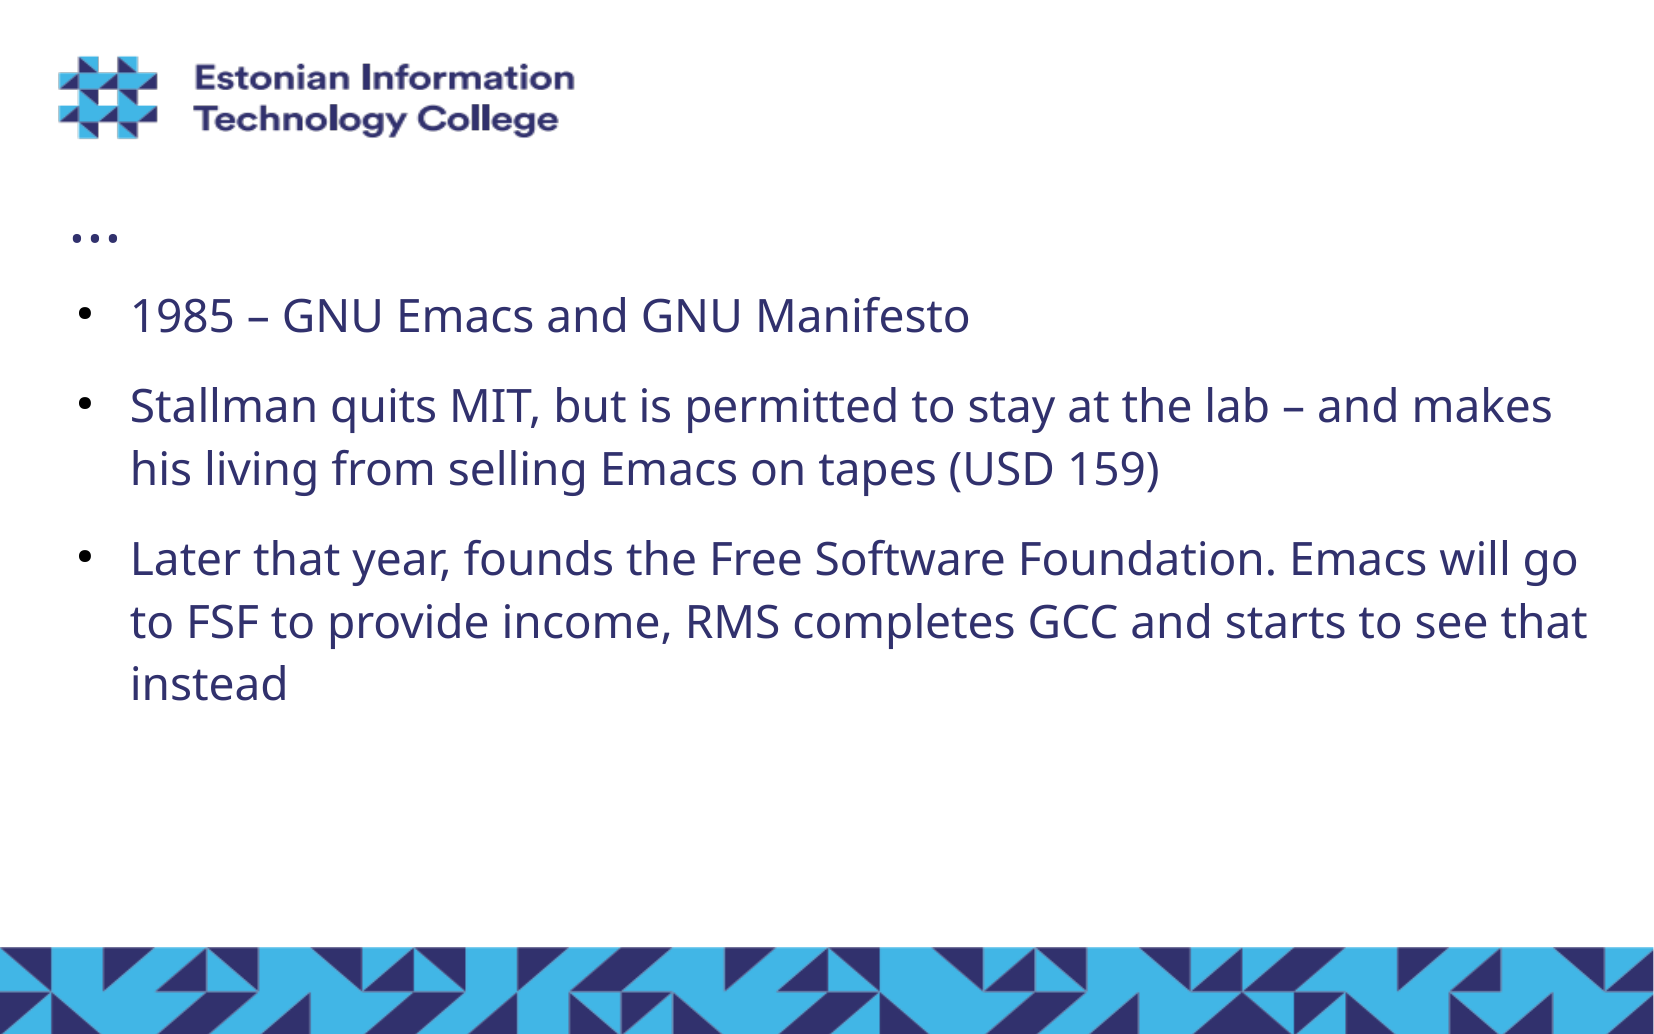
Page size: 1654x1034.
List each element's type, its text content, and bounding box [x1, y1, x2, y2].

list 1985 – GNU Emacs and GNU Manifesto Stallman quits MIT, but is permitted to stay at the lab – and makes his living from selling Emacs on tapes (USD 159) Later that year, founds the Free Software Foundation. Emacs will go to FSF to provide income, RMS completes GCC and starts to see that instead [59, 283, 1595, 936]
title ... [68, 147, 1536, 283]
